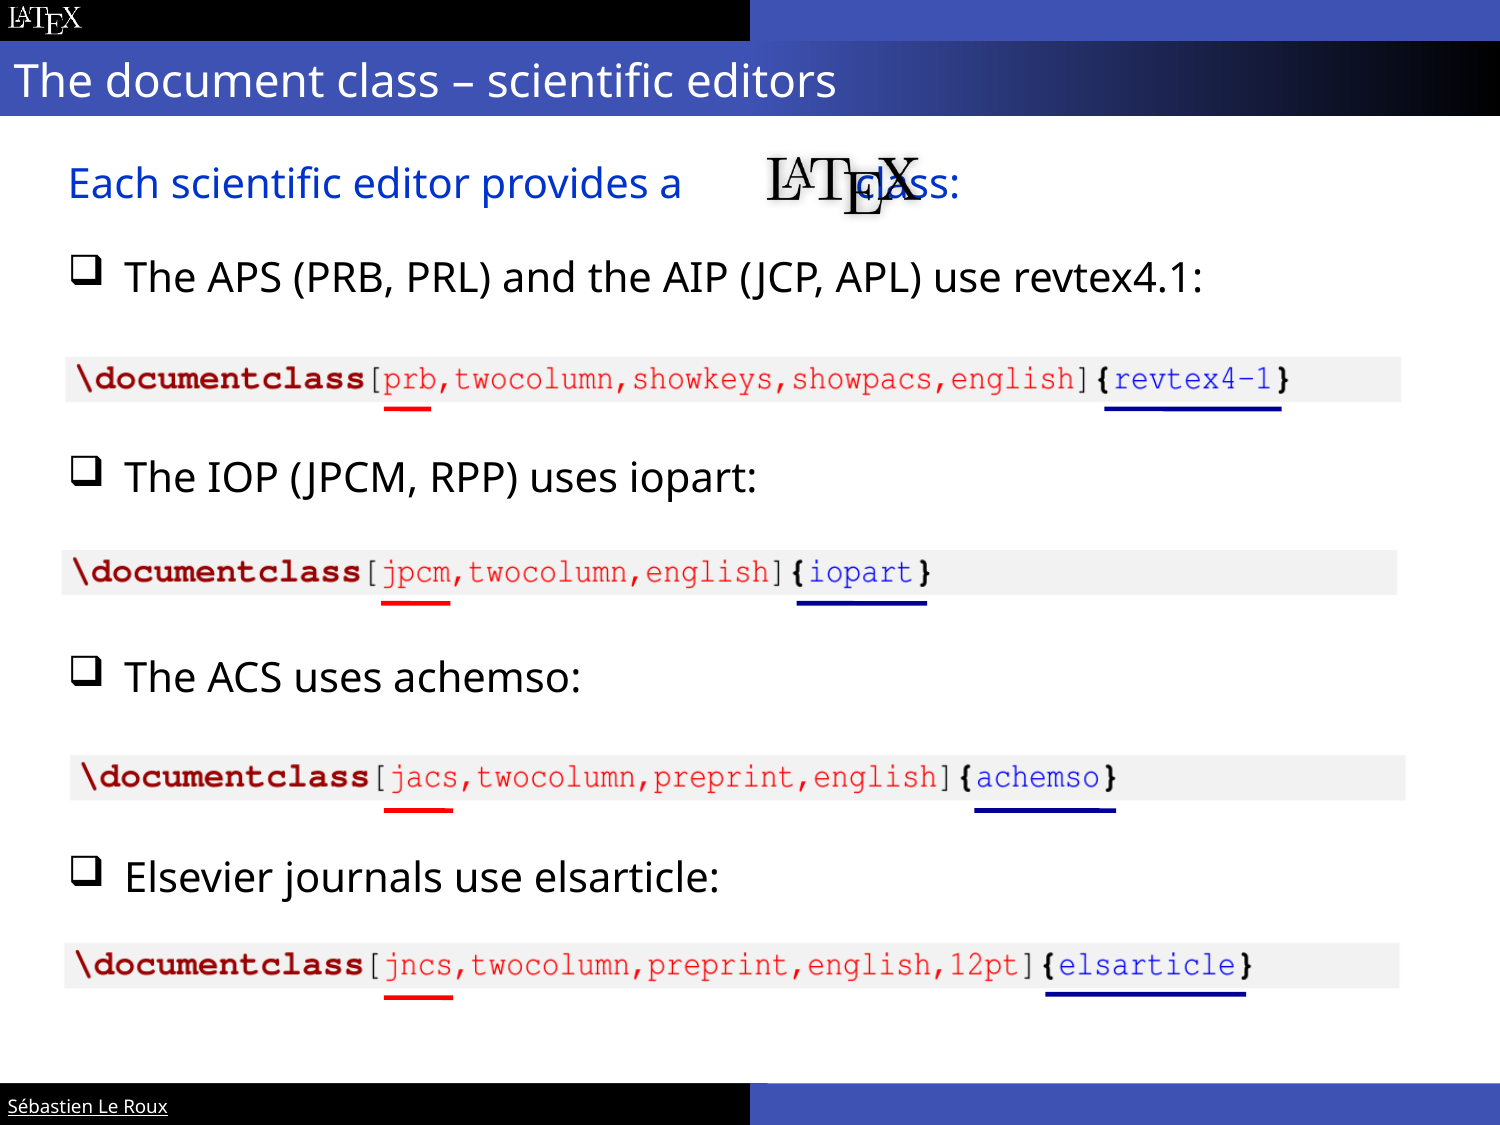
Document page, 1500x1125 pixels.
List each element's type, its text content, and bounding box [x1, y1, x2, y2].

picture [50, 339, 1424, 421]
title The document class – scientific editors [0, 41, 1500, 116]
picture [53, 928, 1414, 1004]
picture [5, 3, 84, 37]
text_box Each scientific editor provides a class: [930, 149, 1306, 214]
picture [64, 739, 1420, 813]
picture [761, 151, 926, 220]
text_box Each scientific editor provides a class: [53, 149, 757, 214]
text_box The APS (PRB, PRL) and the AIP (JCP, APL) use revtex4.1: The IOP (JPCM, RPP) uses iopart: The ACS uses achemso: Elsevier journals use elsarticle: [53, 243, 1436, 909]
picture [41, 527, 1422, 612]
